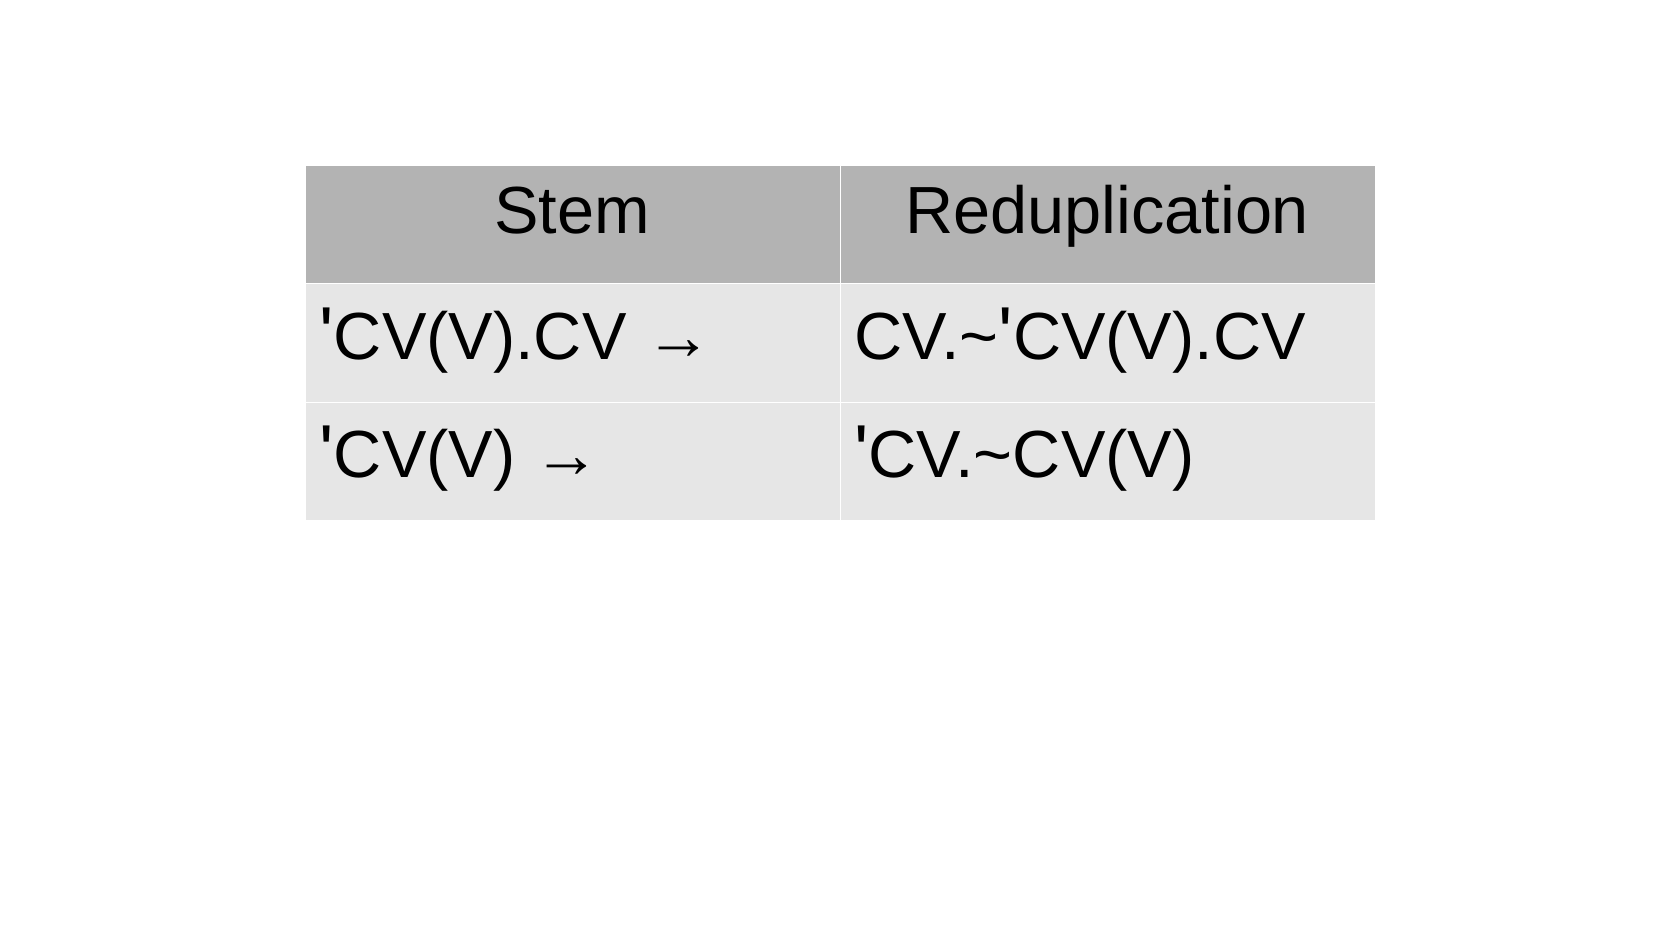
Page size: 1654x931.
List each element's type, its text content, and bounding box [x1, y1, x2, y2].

table_header Reduplication [841, 166, 1375, 283]
table_cell CV.~ʹCV(V).CV [841, 284, 1375, 402]
table_cell ʹCV.~CV(V) [841, 403, 1375, 520]
table_cell ʹCV(V).CV → [306, 284, 840, 402]
table_cell ʹCV(V) → [306, 403, 840, 520]
table_header Stem [306, 166, 840, 283]
